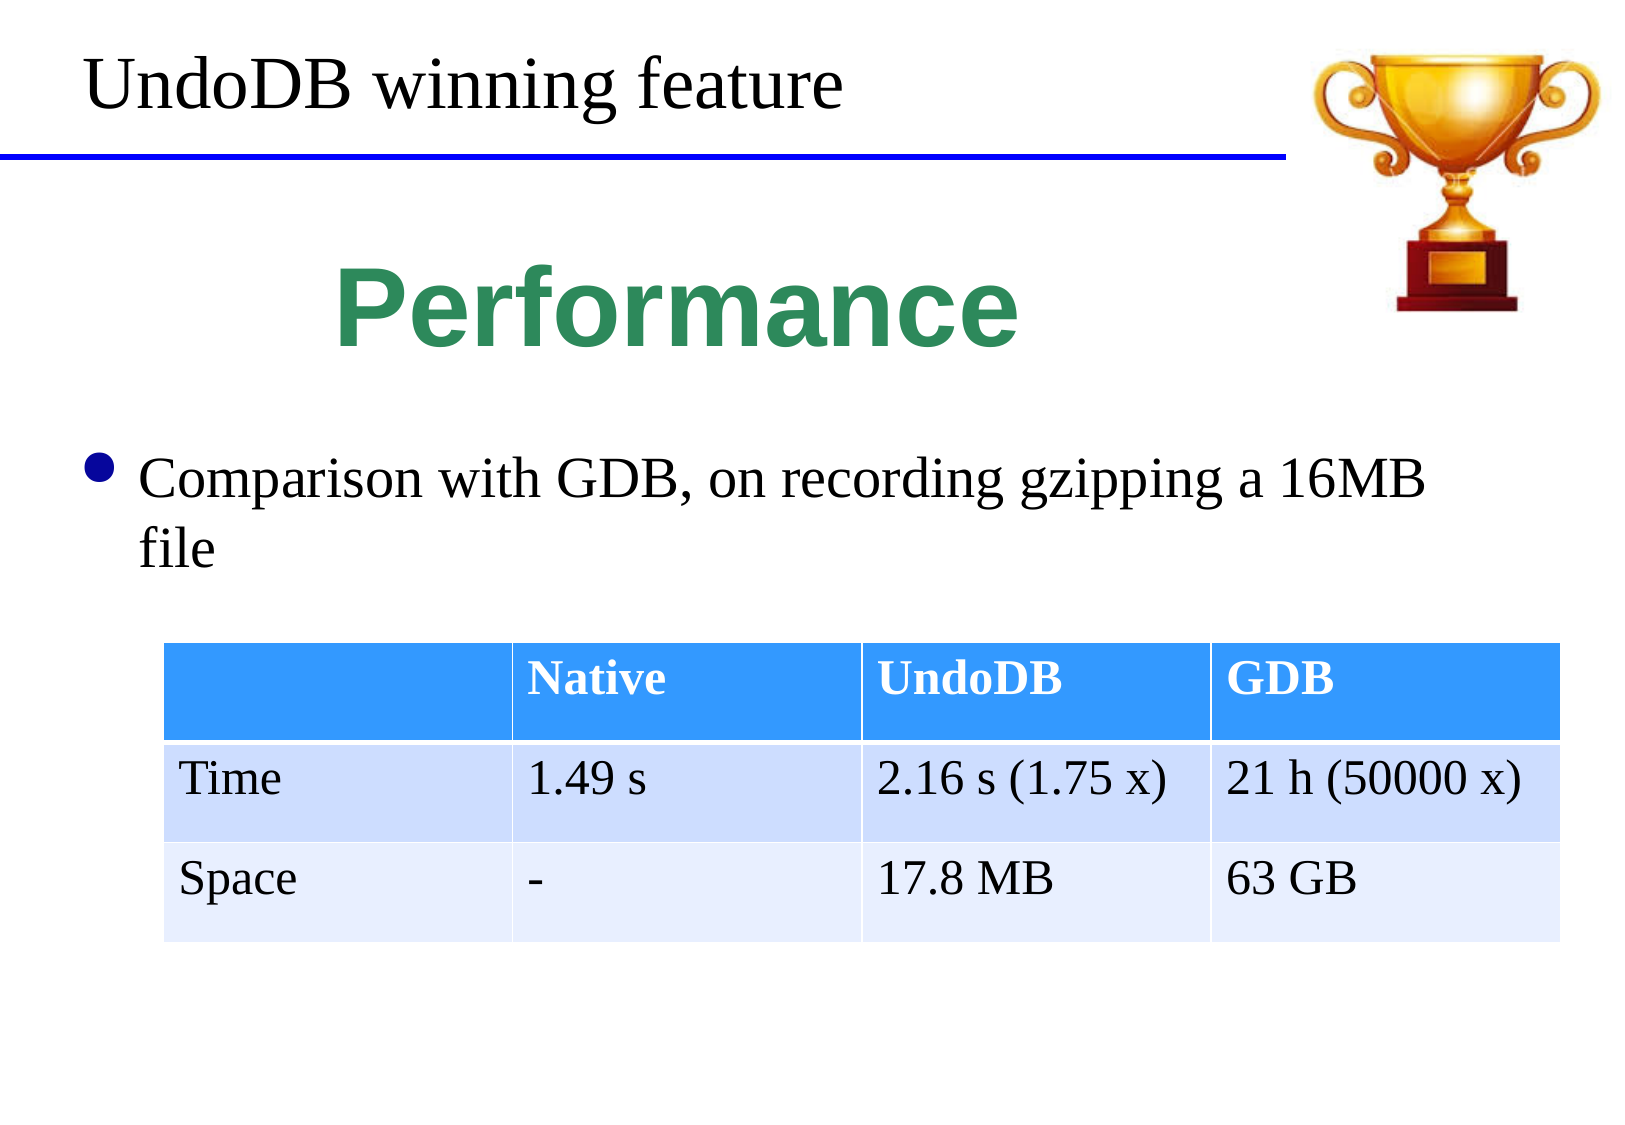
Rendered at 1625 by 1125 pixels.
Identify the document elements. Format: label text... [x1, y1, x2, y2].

table_cell Space [164, 843, 512, 942]
title UndoDB winning feature [67, 27, 1286, 131]
table_header Native [513, 643, 861, 740]
table_cell 63 GB [1212, 843, 1560, 942]
table_cell 21 h (50000 x) [1212, 745, 1560, 842]
picture [1286, 0, 1625, 360]
list Comparison with GDB, on recording gzipping a 16MB file [67, 198, 1478, 1061]
table_header UndoDB [863, 643, 1210, 740]
table_cell - [513, 843, 861, 942]
table_header [164, 643, 512, 740]
text_box Performance [196, 226, 1158, 377]
table_cell 17.8 MB [863, 843, 1210, 942]
table_cell Time [164, 745, 512, 842]
table_header GDB [1212, 643, 1560, 740]
table_cell 2.16 s (1.75 x) [863, 745, 1210, 842]
table_cell 1.49 s [513, 745, 861, 842]
